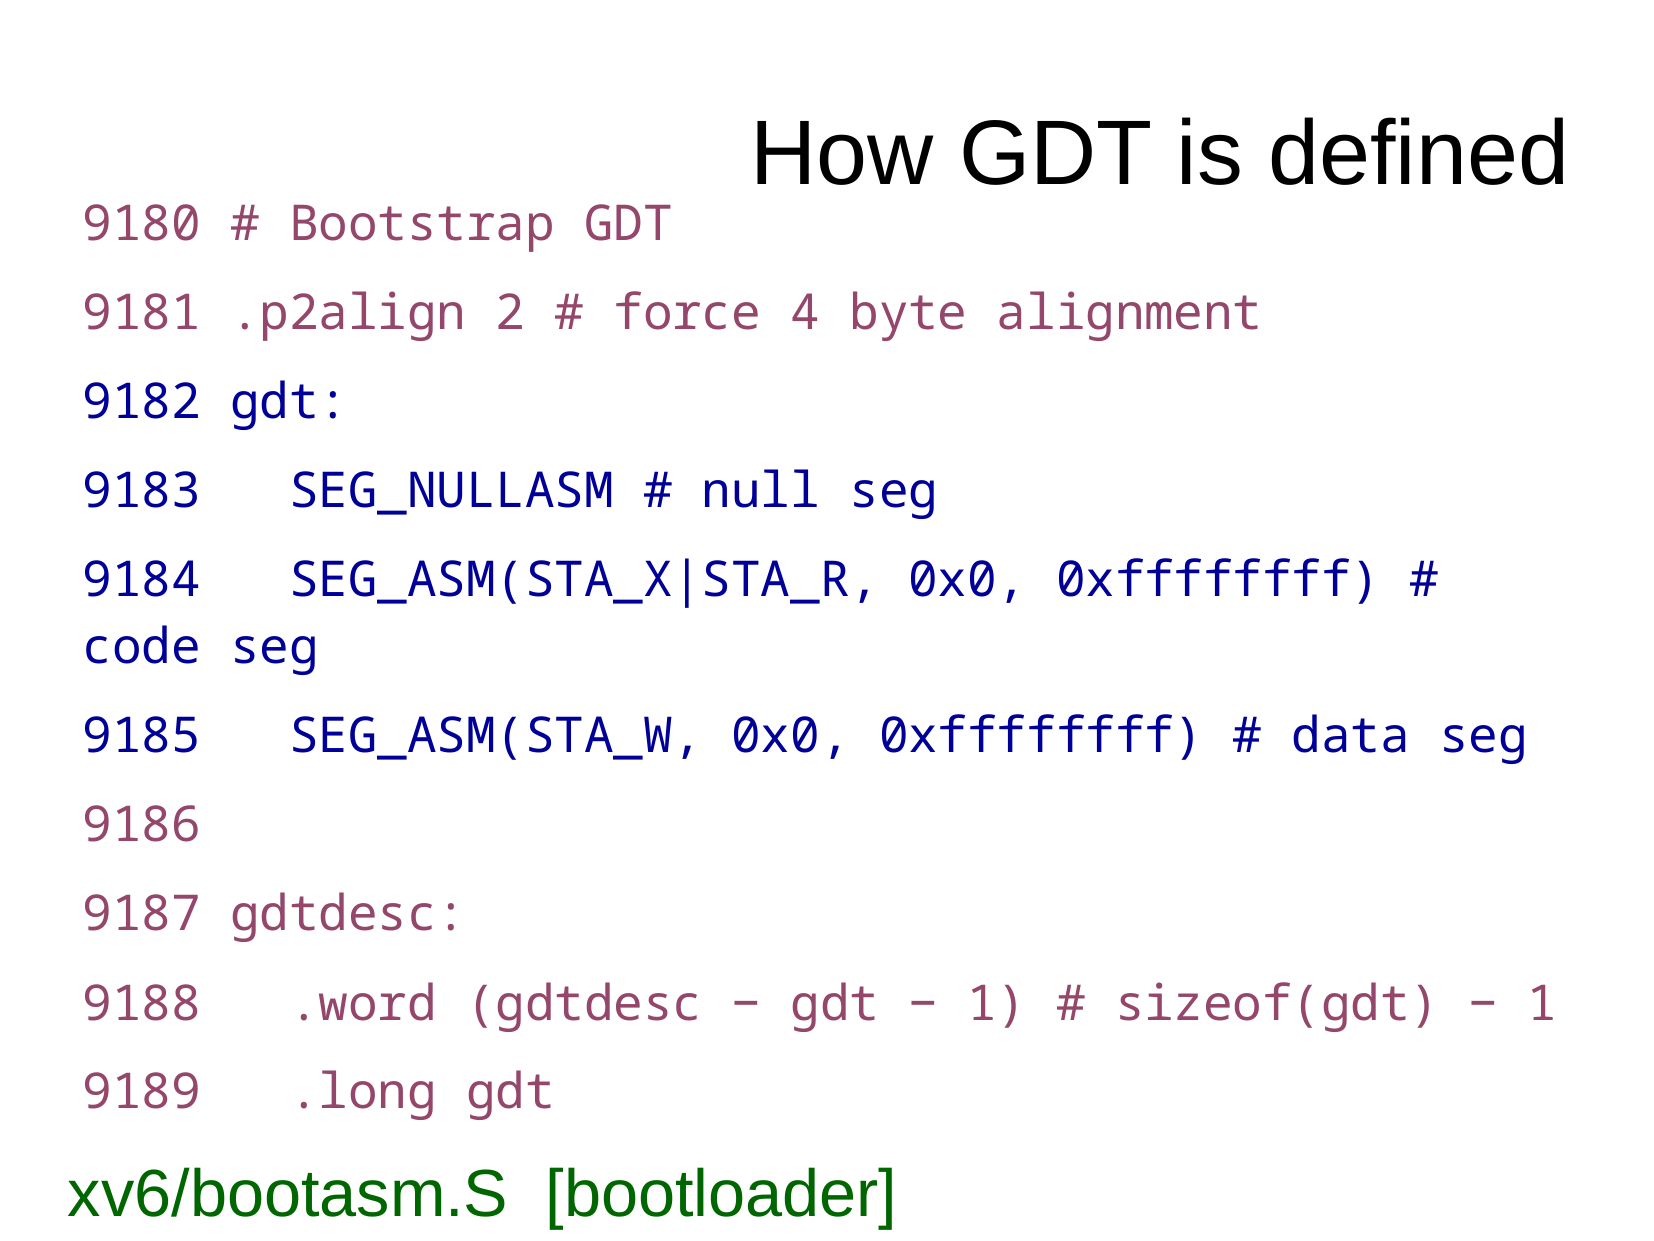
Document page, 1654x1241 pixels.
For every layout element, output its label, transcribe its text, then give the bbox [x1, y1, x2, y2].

text_box xv6/bootasm.S [bootloader] [53, 1148, 938, 1238]
list 9180 # Bootstrap GDT 9181 .p2align 2 # force 4 byte alignment 9182 gdt: 9183 SEG_NULLASM # null seg 9184 SEG_ASM(STA_X|STA_R, 0x0, 0xffffffff) # code seg 9185 SEG_ASM(STA_W, 0x0, 0xffffffff) # data seg 9186 9187 gdtdesc: 9188 .word (gdtdesc − gdt − 1) # sizeof(gdt) − 1 9189 .long gdt [82, 187, 1571, 1157]
title How GDT is defined [750, 49, 1571, 187]
